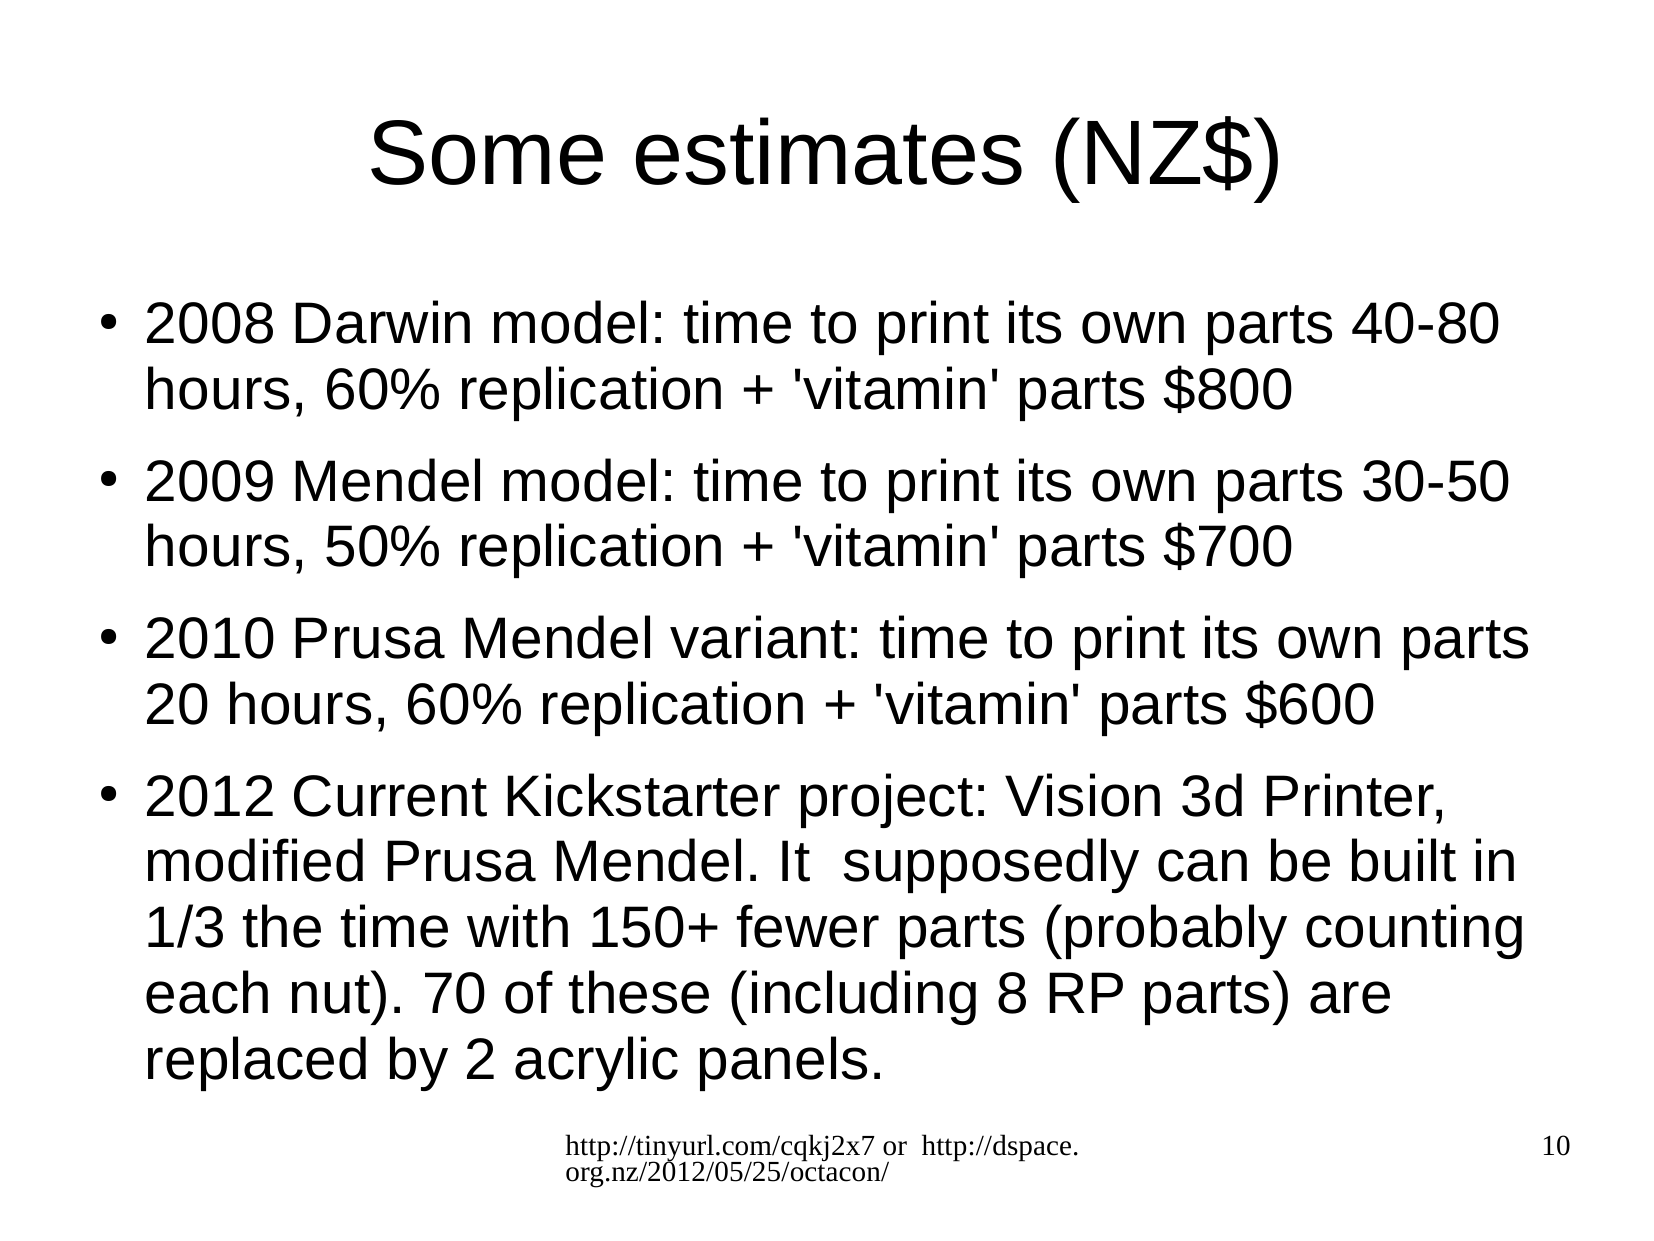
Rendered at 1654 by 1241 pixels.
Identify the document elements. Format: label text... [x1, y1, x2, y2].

title Some estimates (NZ$) [82, 49, 1571, 257]
list 2008 Darwin model: time to print its own parts 40-80 hours, 60% replication + 'vitamin' parts $800 2009 Mendel model: time to print its own parts 30-50 hours, 50% replication + 'vitamin' parts $700 2010 Prusa Mendel variant: time to print its own parts 20 hours, 60% replication + 'vitamin' parts $600 2012 Current Kickstarter project: Vision 3d Printer, modified Prusa Mendel. It supposedly can be built in 1/3 the time with 150+ fewer parts (probably counting each nut). 70 of these (including 8 RP parts) are replaced by 2 acrylic panels. [82, 290, 1571, 1109]
